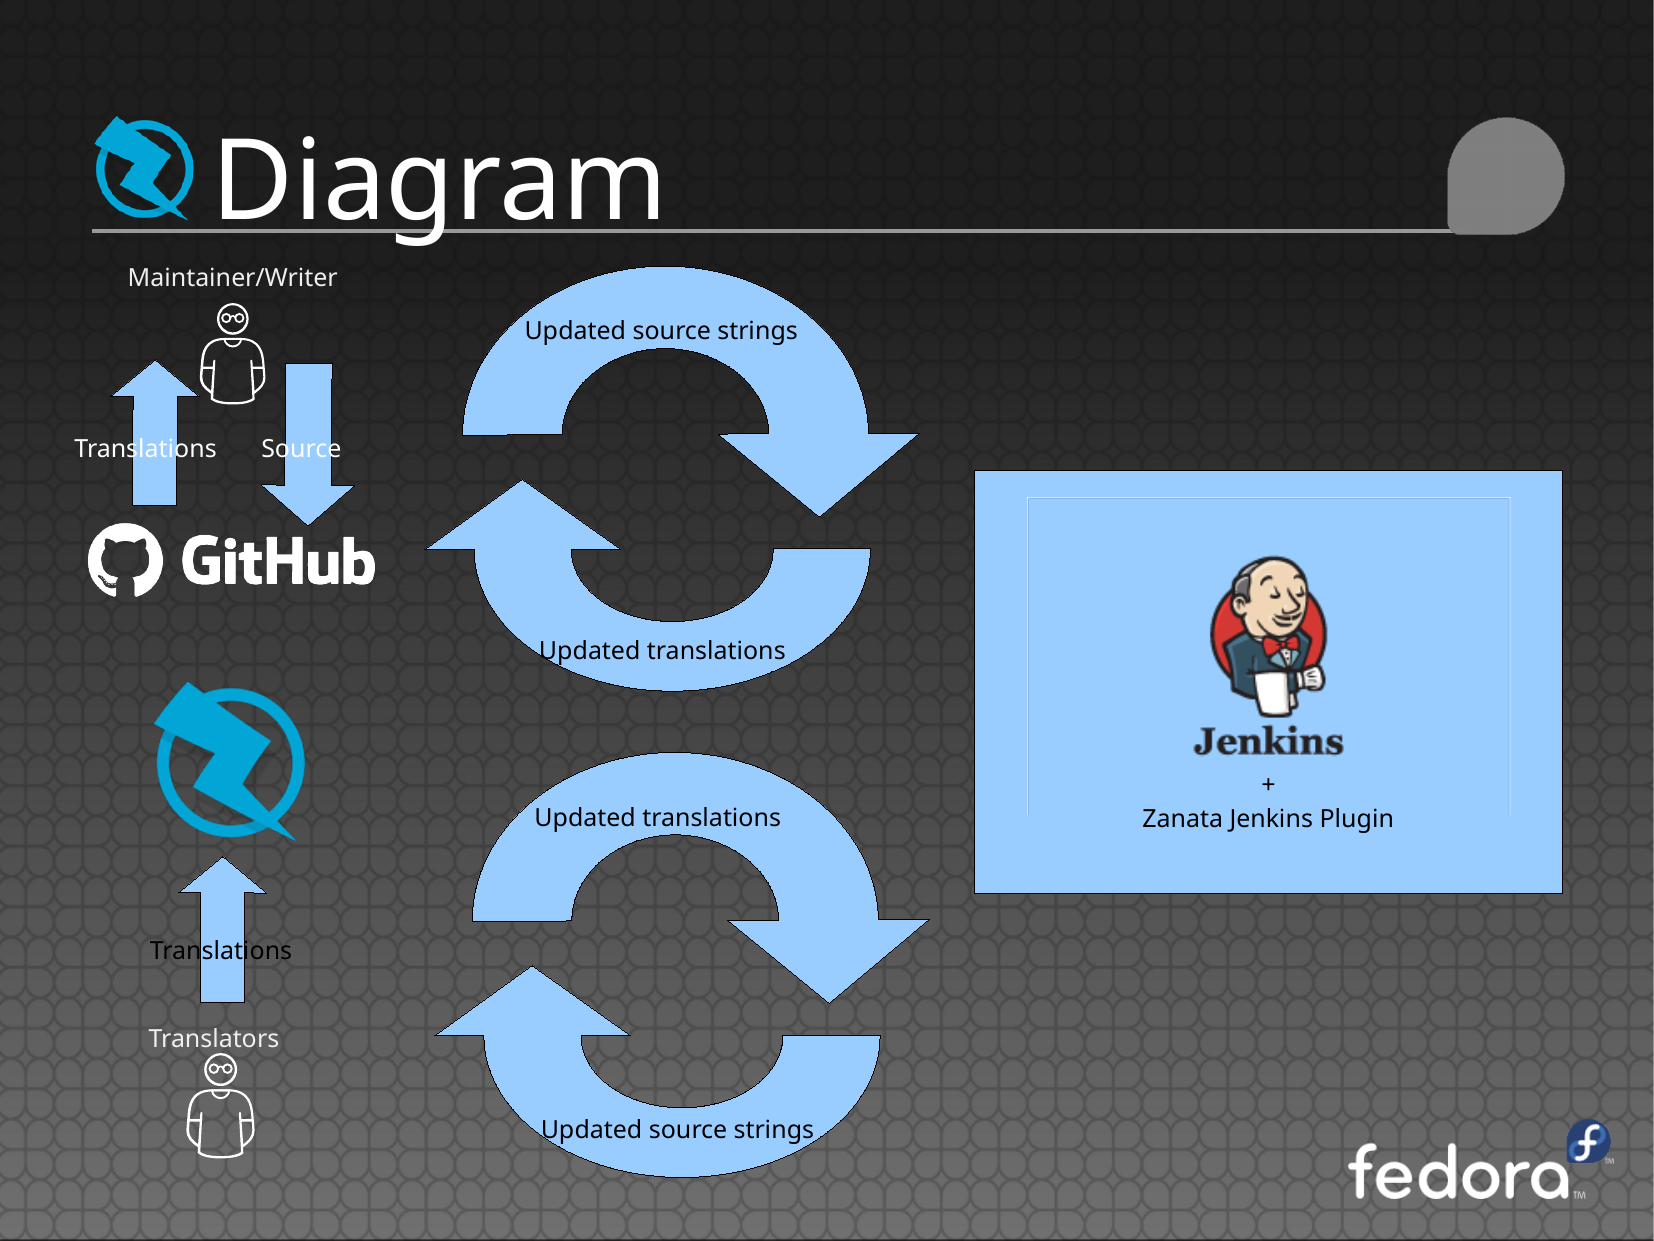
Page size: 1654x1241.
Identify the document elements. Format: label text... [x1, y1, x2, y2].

text_box [462, 326, 647, 436]
text_box [563, 1149, 802, 1178]
text_box Updated translations [524, 624, 815, 669]
text_box [110, 359, 200, 423]
text_box Updated source strings [509, 305, 829, 350]
text_box [261, 468, 355, 526]
text_box Updated source strings [526, 1104, 846, 1149]
text_box Source [246, 423, 362, 468]
text_box Translations [135, 925, 314, 970]
text_box [132, 468, 177, 506]
text_box [544, 752, 806, 792]
text_box [691, 795, 930, 1004]
text_box Translations [59, 423, 239, 468]
text_box [285, 363, 333, 423]
text_box [424, 479, 871, 648]
text_box [683, 334, 920, 517]
text_box [566, 669, 779, 692]
text_box [178, 856, 267, 925]
text_box [535, 266, 796, 305]
picture [0, 0, 1654, 1241]
text_box [714, 1035, 881, 1116]
text_box [472, 812, 659, 922]
text_box [434, 965, 650, 1123]
text_box + Zanata Jenkins Plugin [974, 470, 1563, 894]
text_box [200, 970, 245, 1003]
title Diagram [94, 100, 1426, 251]
text_box Updated translations [519, 792, 811, 836]
